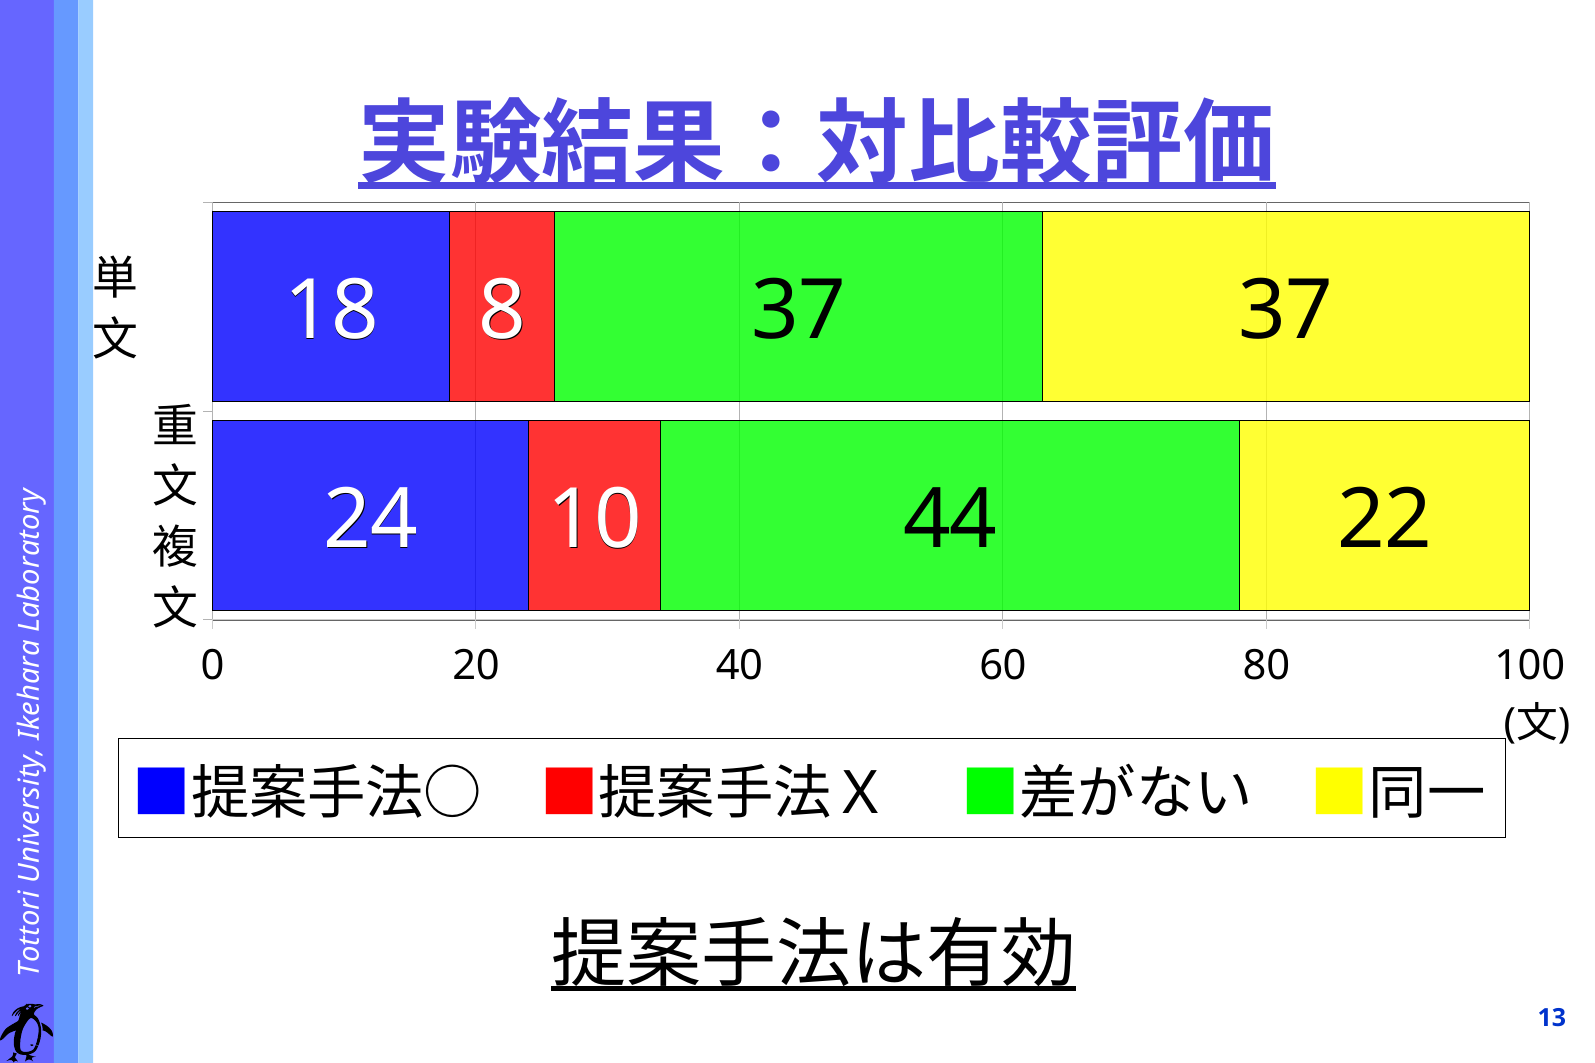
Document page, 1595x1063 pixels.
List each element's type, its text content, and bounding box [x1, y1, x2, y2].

text_box (文) [1488, 681, 1595, 768]
text_box 提案手法は有効 [324, 885, 1303, 1063]
title 実験結果：対比較評価 [92, 24, 1542, 177]
chart [59, 177, 1565, 709]
text_box ■提案手法○ ■提案手法Ｘ ■差がない ■同一 [118, 738, 1506, 812]
